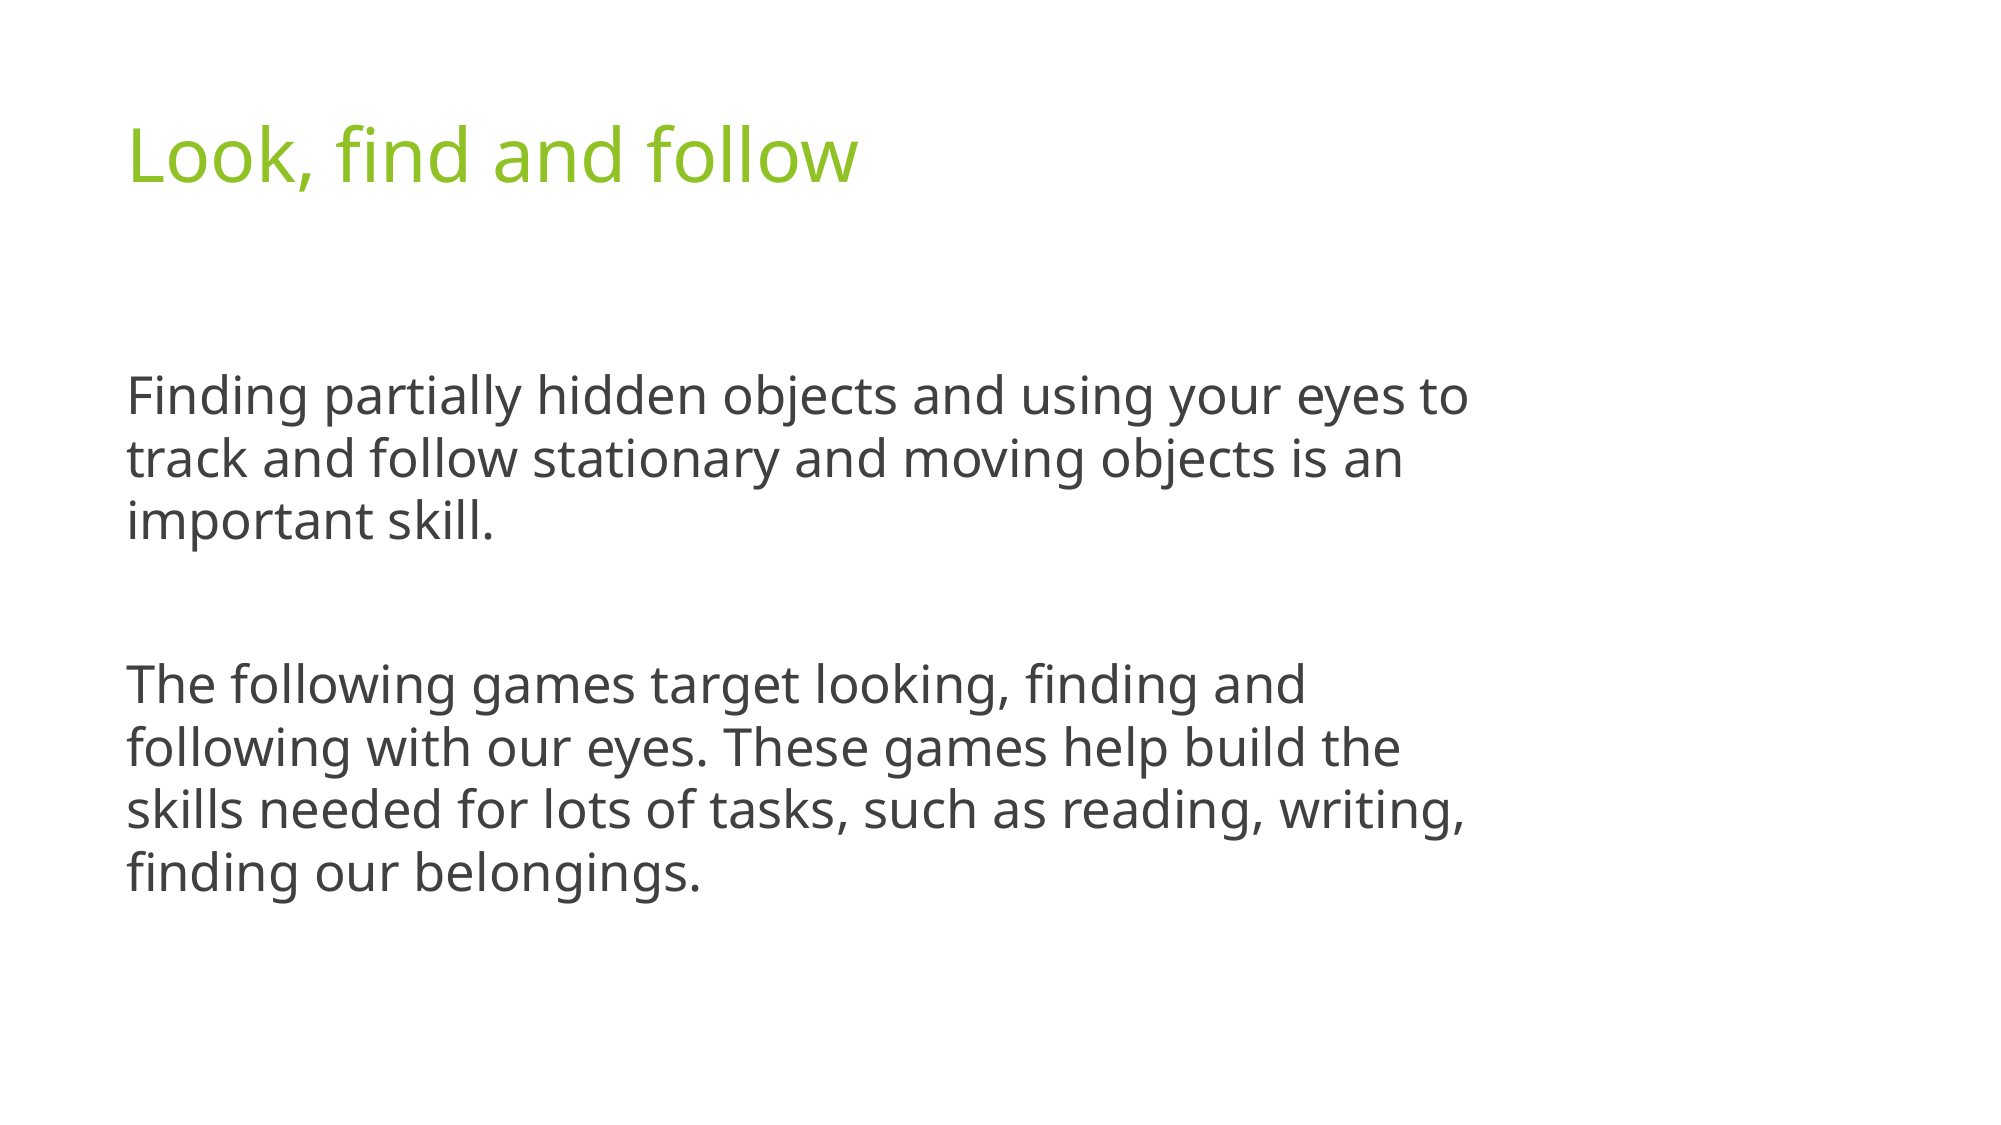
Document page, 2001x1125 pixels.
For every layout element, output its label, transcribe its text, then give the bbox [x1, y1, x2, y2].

list Finding partially hidden objects and using your eyes to track and follow stationary and moving objects is an important skill. The following games target looking, finding and following with our eyes. These games help build the skills needed for lots of tasks, such as reading, writing, finding our belongings. [111, 354, 1522, 992]
title Look, find and follow [111, 99, 1522, 317]
